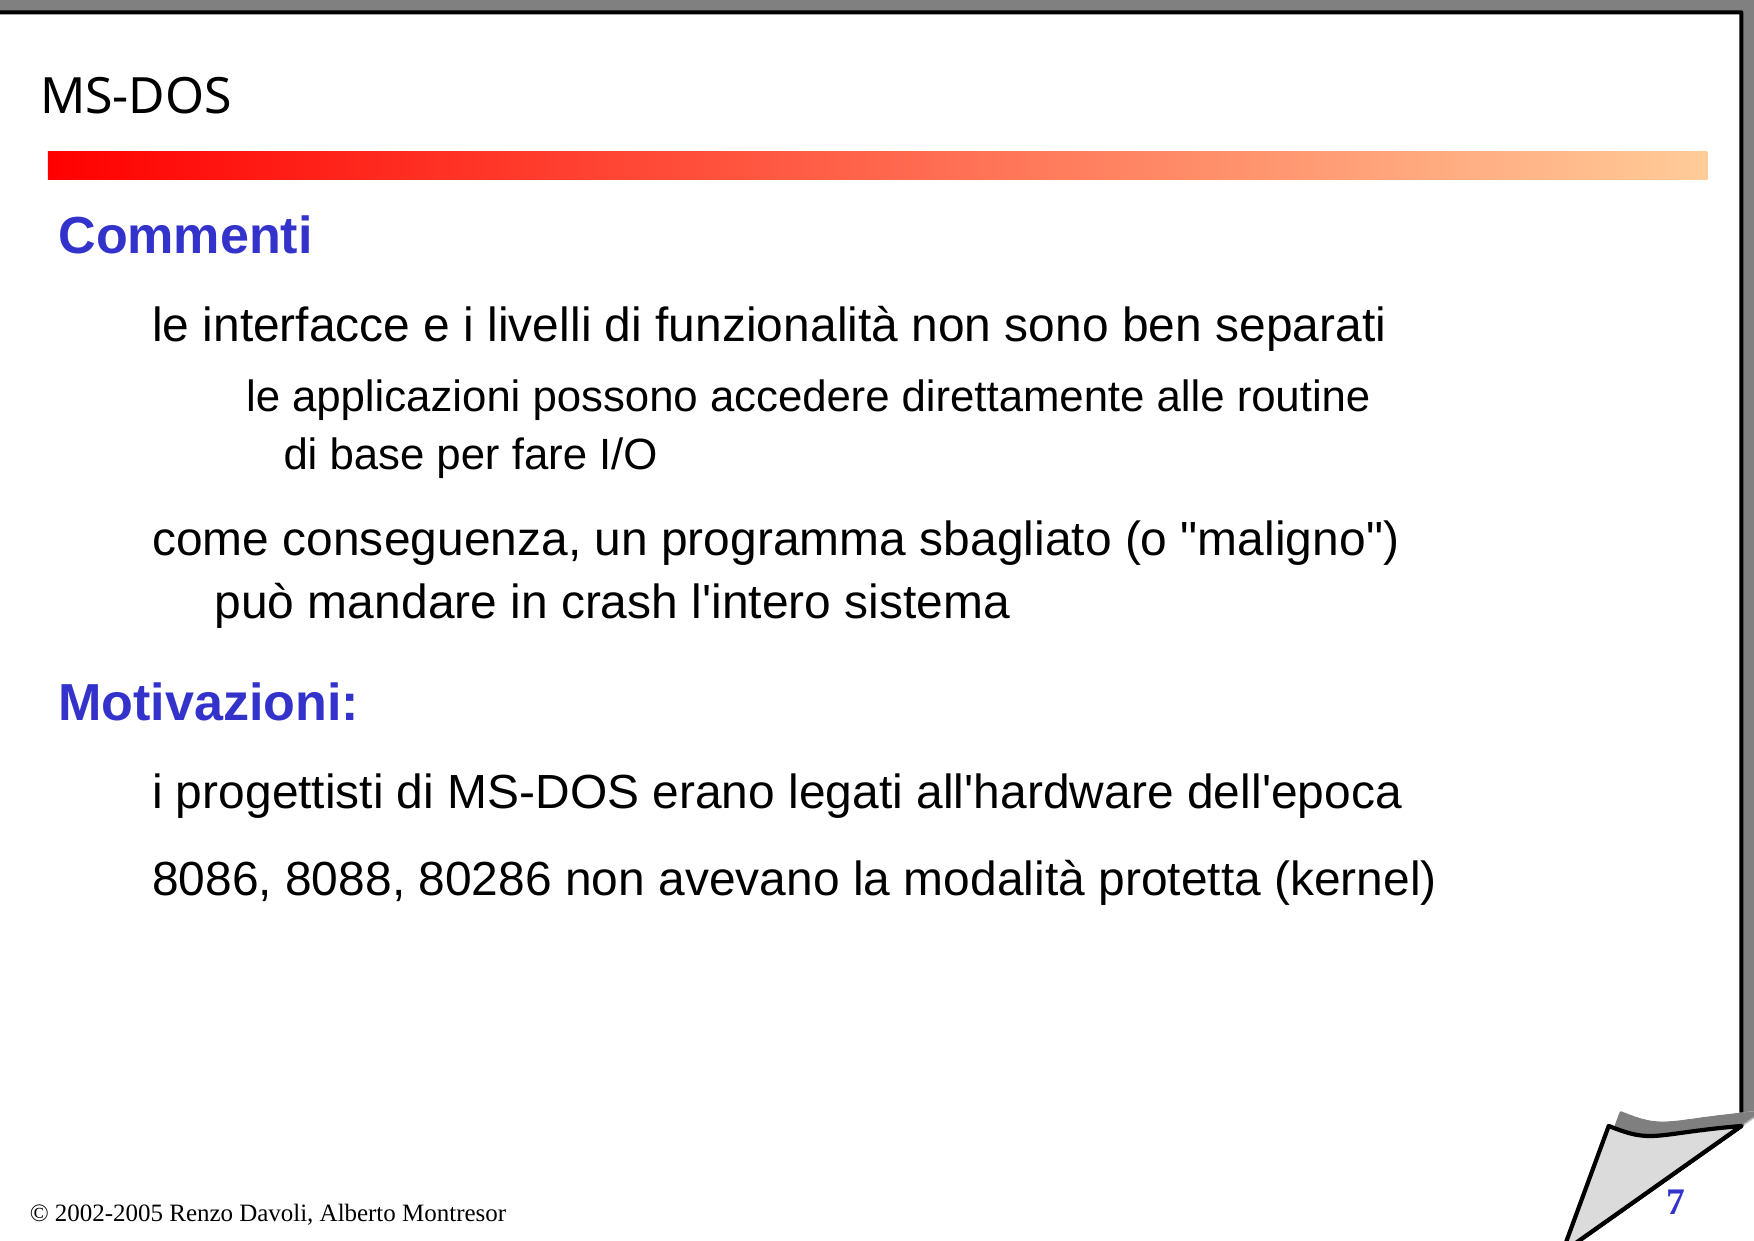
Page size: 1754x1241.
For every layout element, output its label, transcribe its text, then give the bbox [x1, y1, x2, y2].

list Commenti le interfacce e i livelli di funzionalità non sono ben separati le applicazioni possono accedere direttamente alle routine di base per fare I/O come conseguenza, un programma sbagliato (o "maligno") può mandare in crash l'intero sistema Motivazioni: i progettisti di MS-DOS erano legati all'hardware dell'epoca 8086, 8088, 80286 non avevano la modalità protetta (kernel) [58, 206, 1696, 932]
title MS-DOS [40, 49, 1714, 144]
